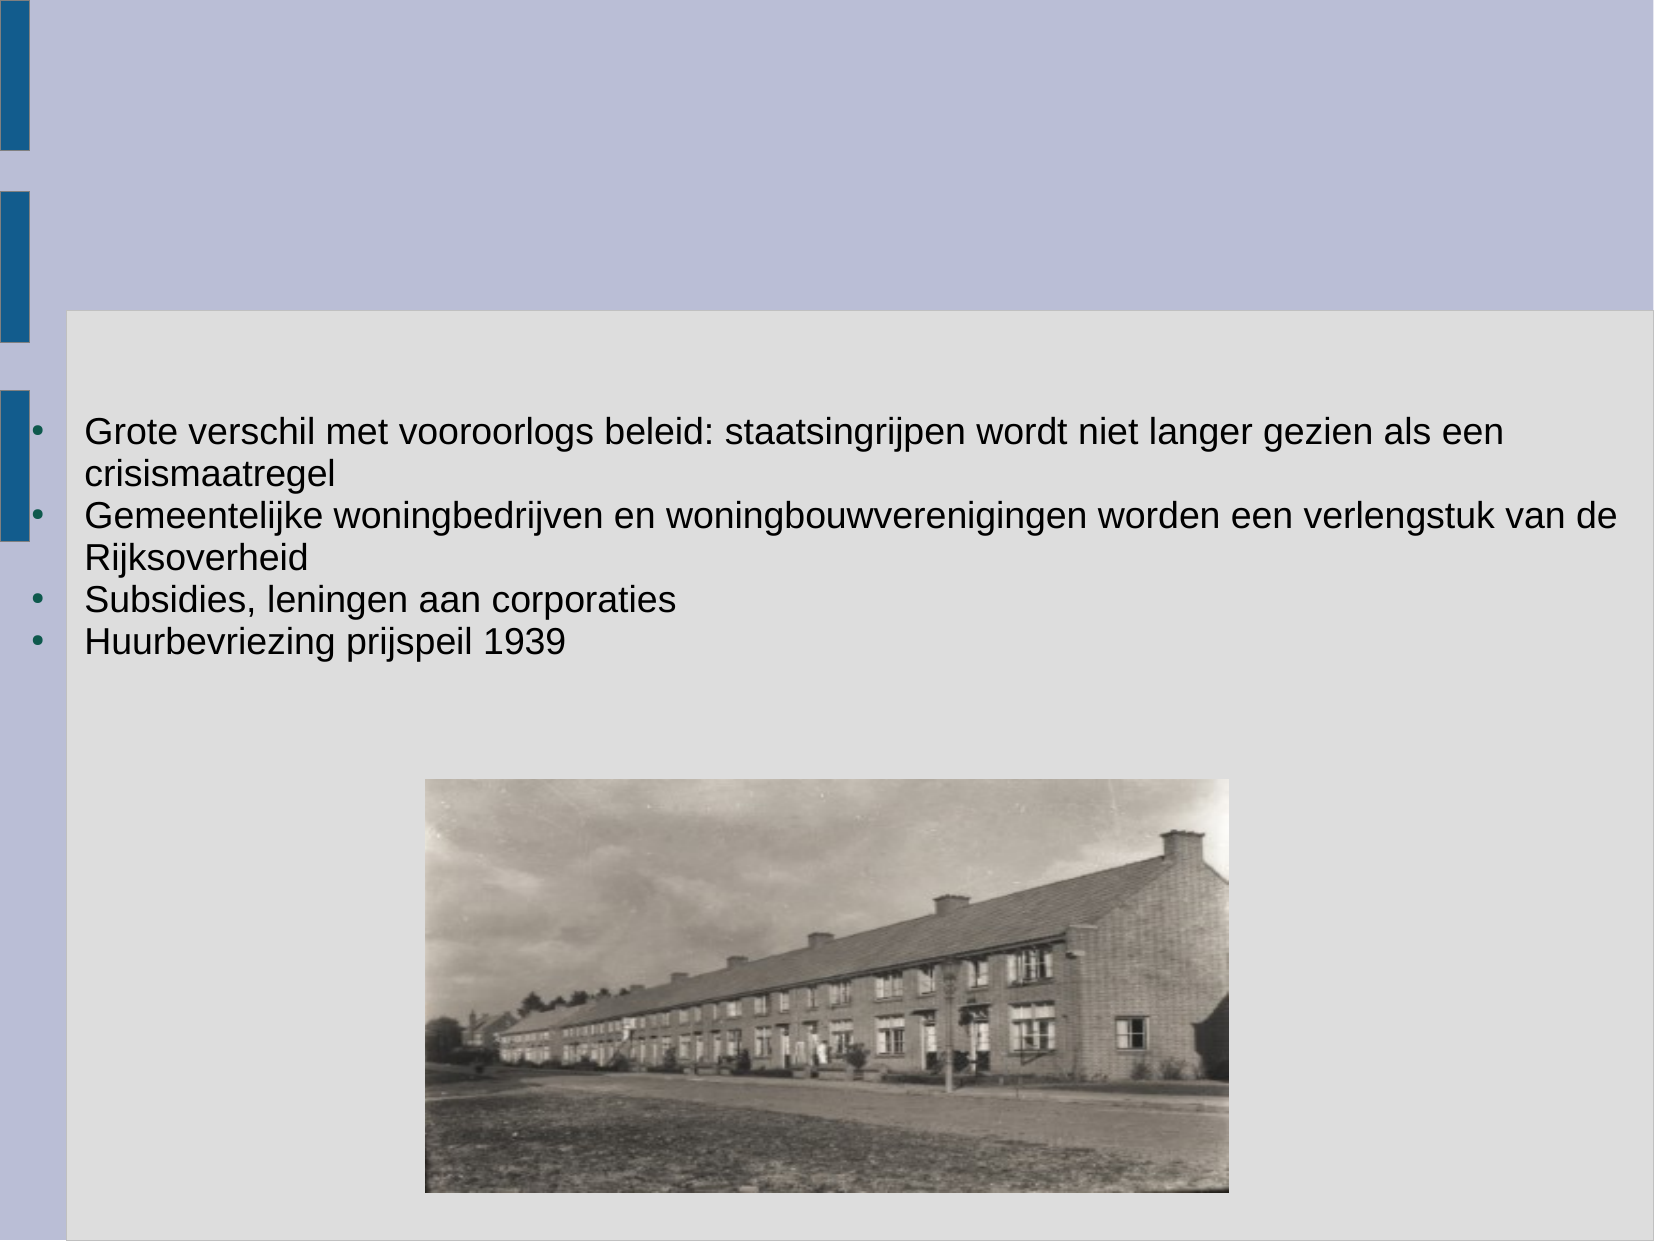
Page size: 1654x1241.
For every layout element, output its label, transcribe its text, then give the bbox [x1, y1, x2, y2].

text_box Grote verschil met vooroorlogs beleid: staatsingrijpen wordt niet langer gezien als een crisismaatregel Gemeentelijke woningbedrijven en woningbouwverenigingen worden een verlengstuk van de Rijksoverheid Subsidies, leningen aan corporaties Huurbevriezing prijspeil 1939 [0, 403, 1654, 753]
picture [425, 779, 1229, 1193]
